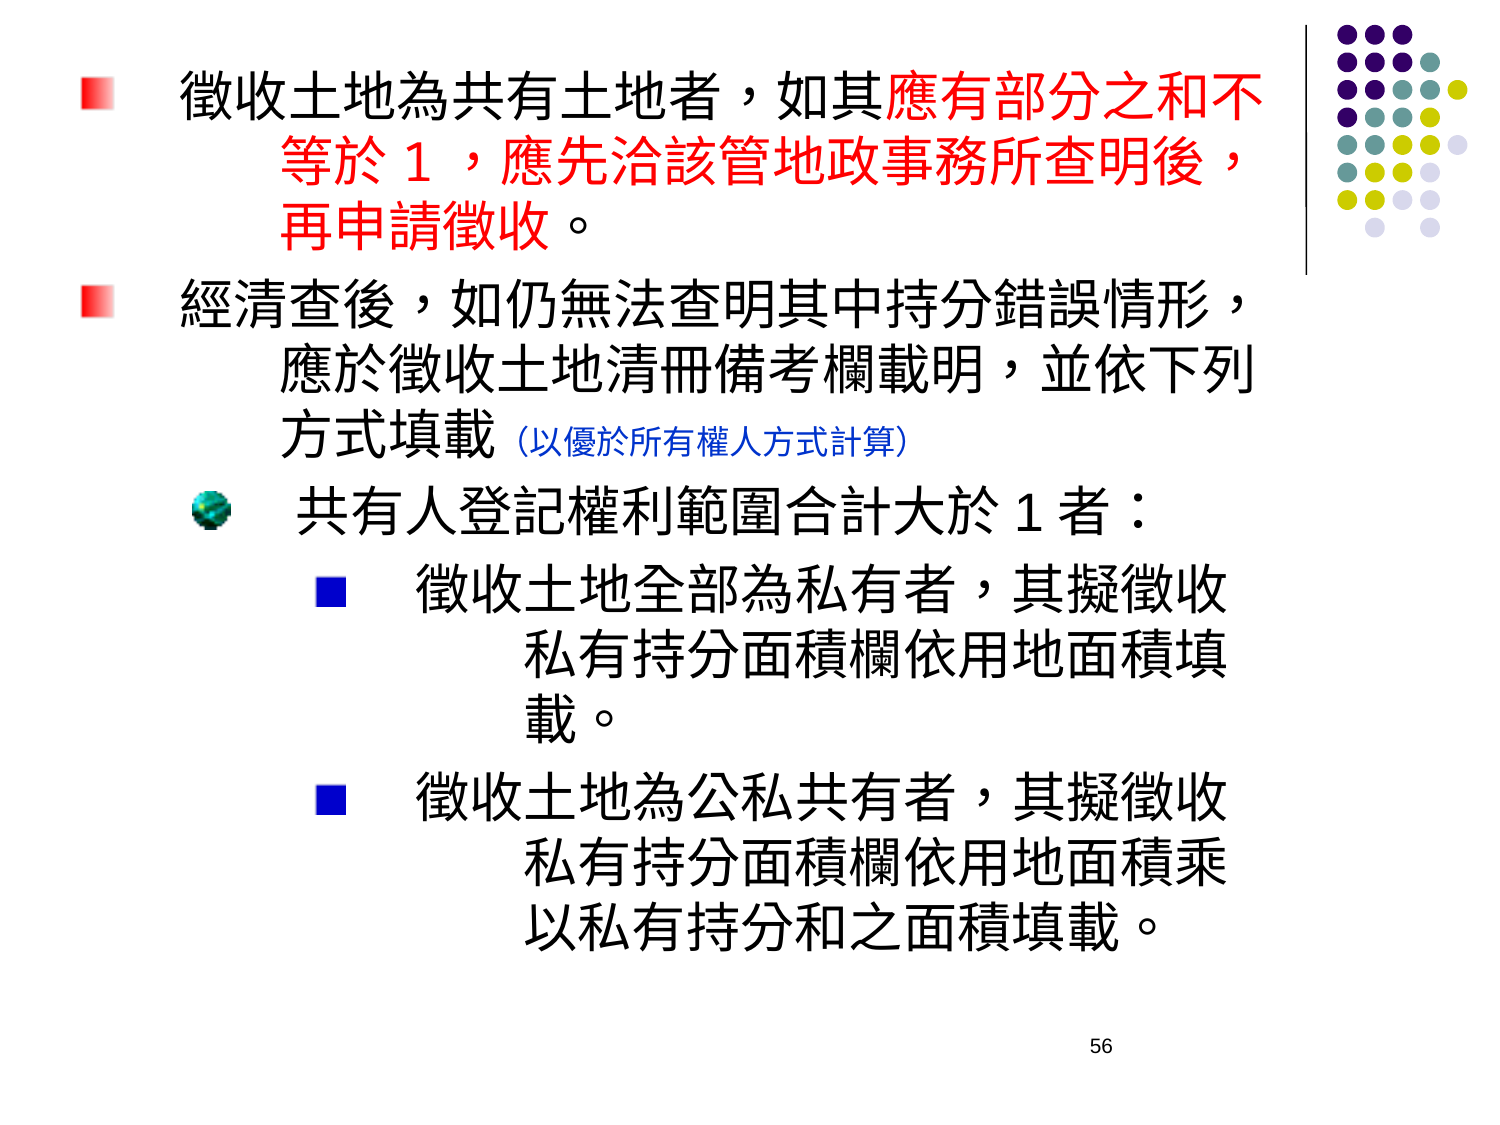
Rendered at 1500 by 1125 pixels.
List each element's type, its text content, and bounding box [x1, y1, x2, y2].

list 徵收土地為共有土地者，如其應有部分之和不等於1，應先洽該管地政事務所查明後，再申請徵收。 經清查後，如仍無法查明其中持分錯誤情形，應於徵收土地清冊備考欄載明，並依下列方式填載（以優於所有權人方式計算） 共有人登記權利範圍合計大於1者： 徵收土地全部為私有者，其擬徵收私有持分面積欄依用地面積填載。 徵收土地為公私共有者，其擬徵收私有持分面積欄依用地面積乘以私有持分和之面積填載。 [64, 54, 1294, 984]
text_box [1074, 1025, 1426, 1101]
